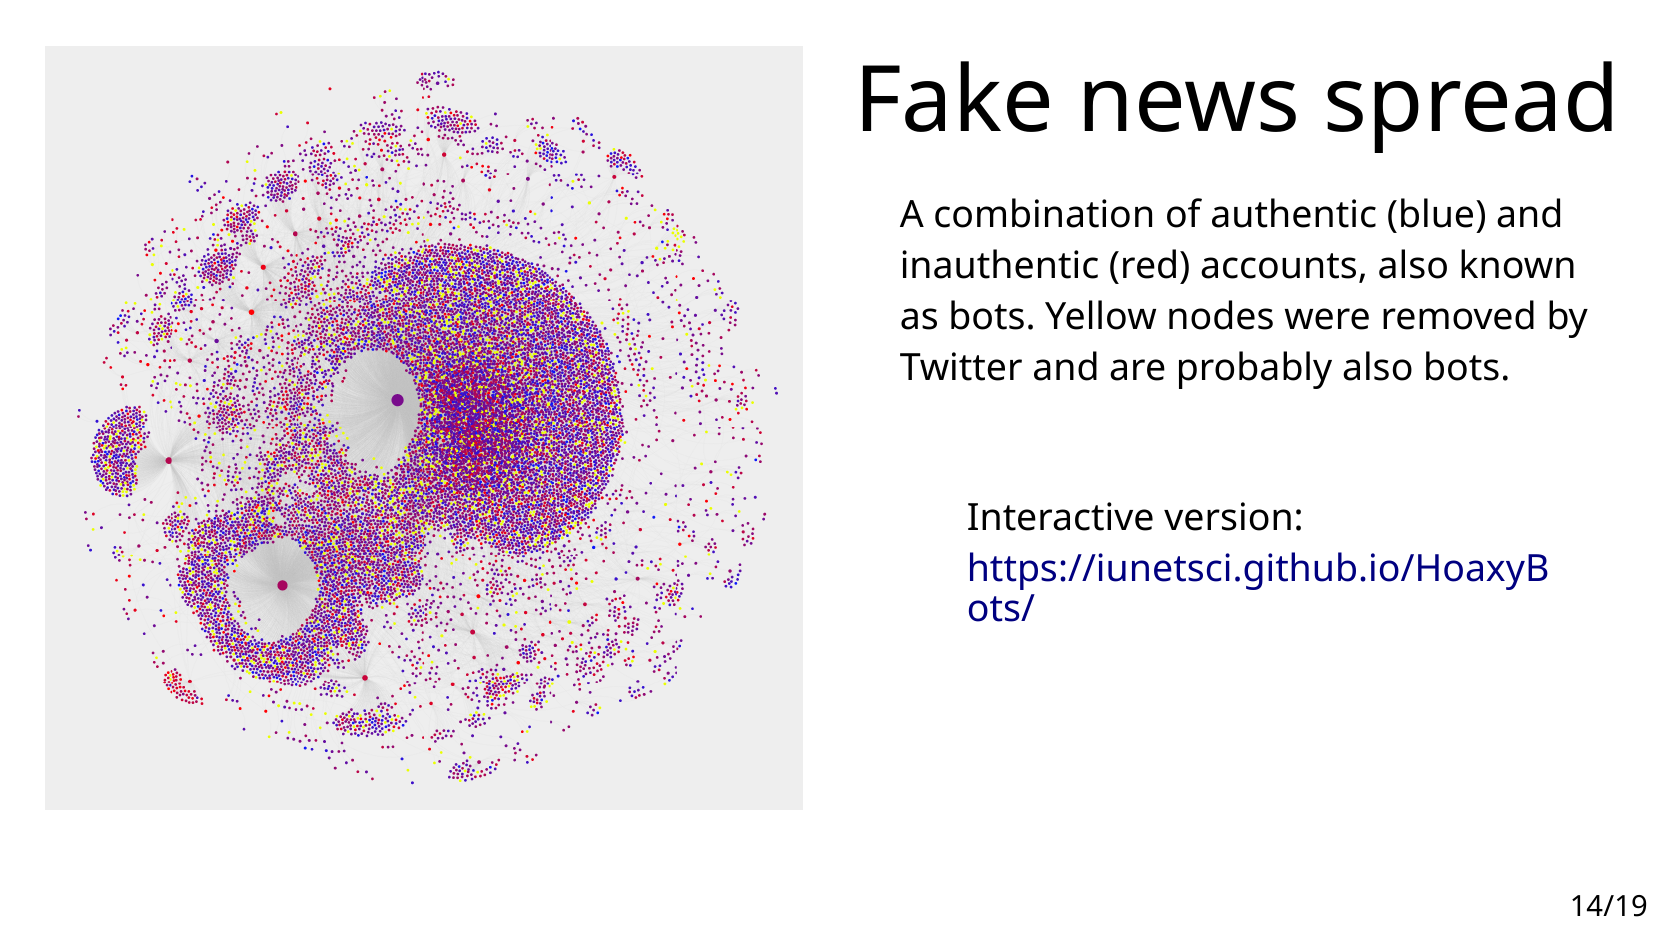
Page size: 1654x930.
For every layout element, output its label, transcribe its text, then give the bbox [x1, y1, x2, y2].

text_box A combination of authentic (blue) and inauthentic (red) accounts, also known as bots. Yellow nodes were removed by Twitter and are probably also bots. [885, 180, 1606, 541]
picture [45, 46, 803, 811]
title Fake news spread [825, 27, 1651, 165]
text_box Interactive version: https://iunetsci.github.io/HoaxyBots/ [952, 483, 1576, 608]
